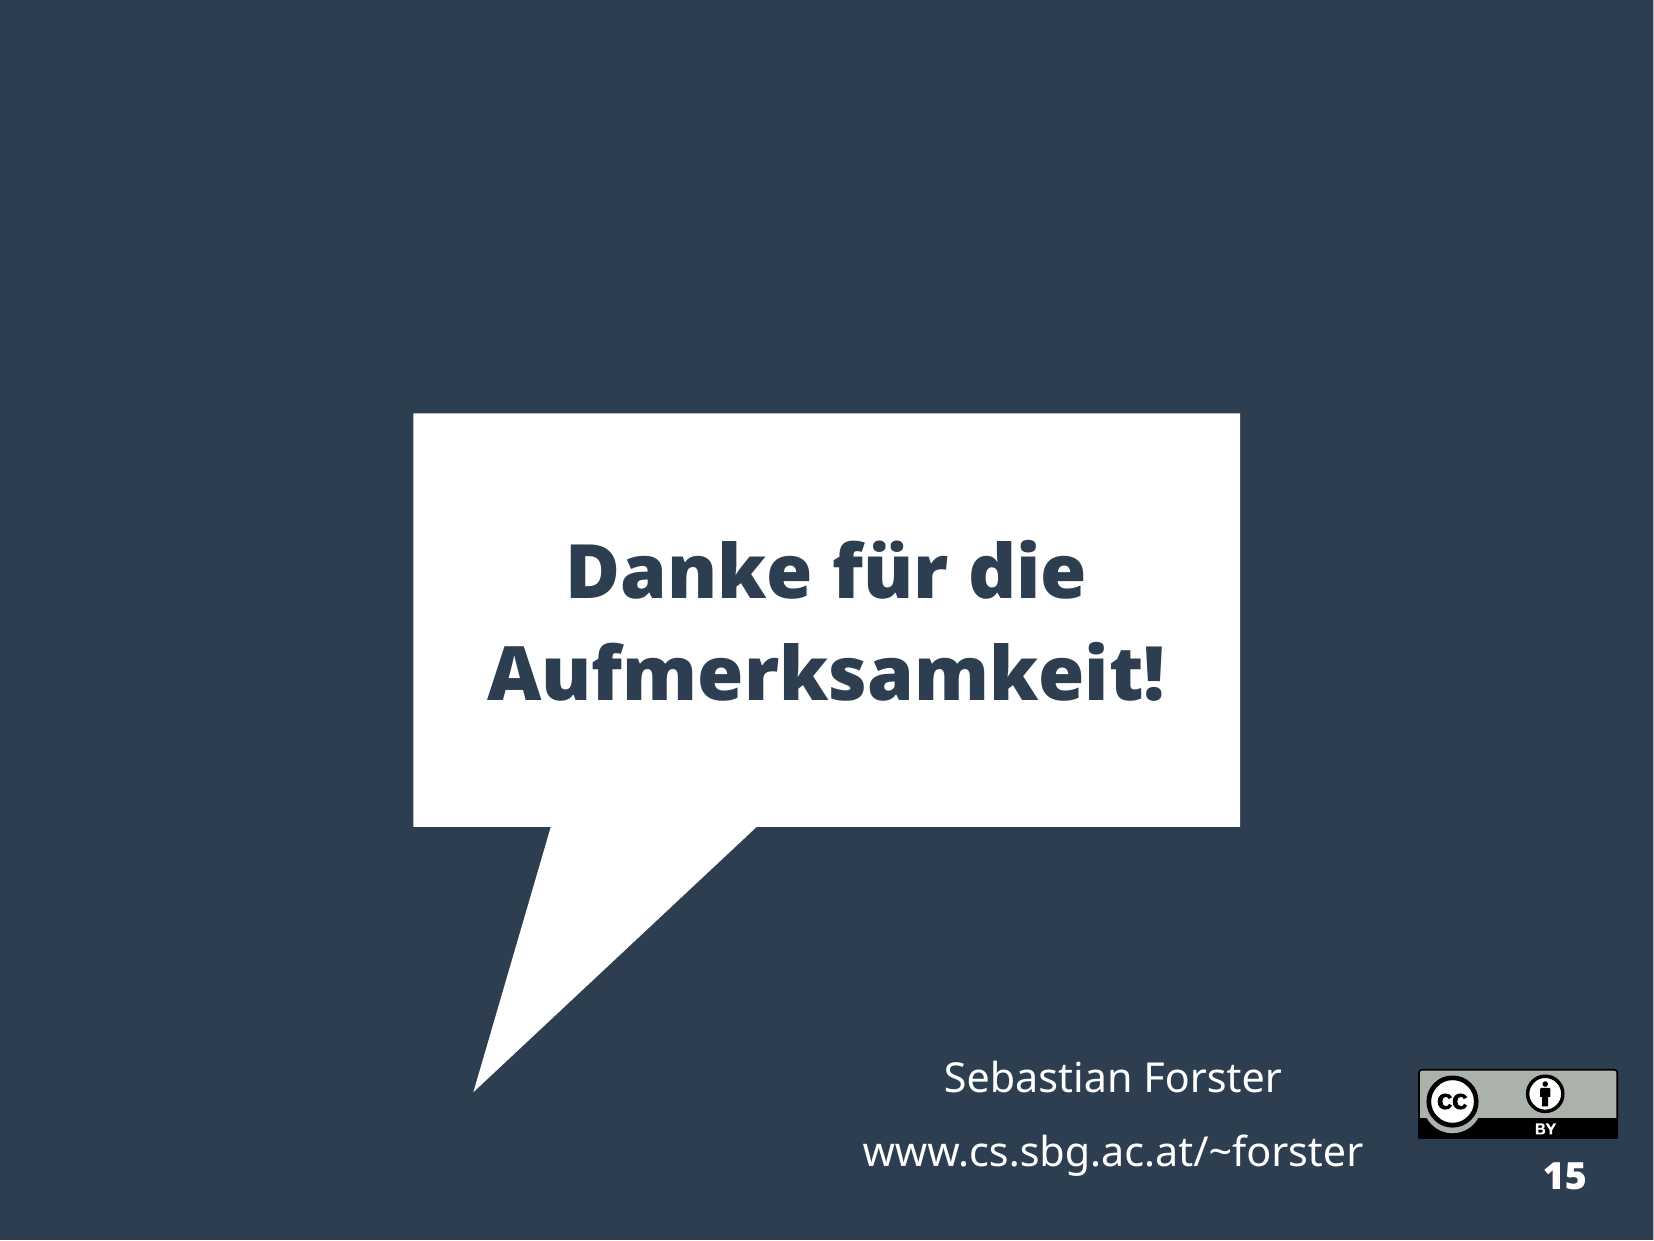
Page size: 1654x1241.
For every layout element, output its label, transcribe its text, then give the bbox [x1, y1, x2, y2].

title Danke für die Aufmerksamkeit! [442, 442, 1211, 798]
picture [1418, 1068, 1619, 1139]
list Sebastian Forster www.cs.sbg.ac.at/~forster [561, 826, 1595, 1182]
